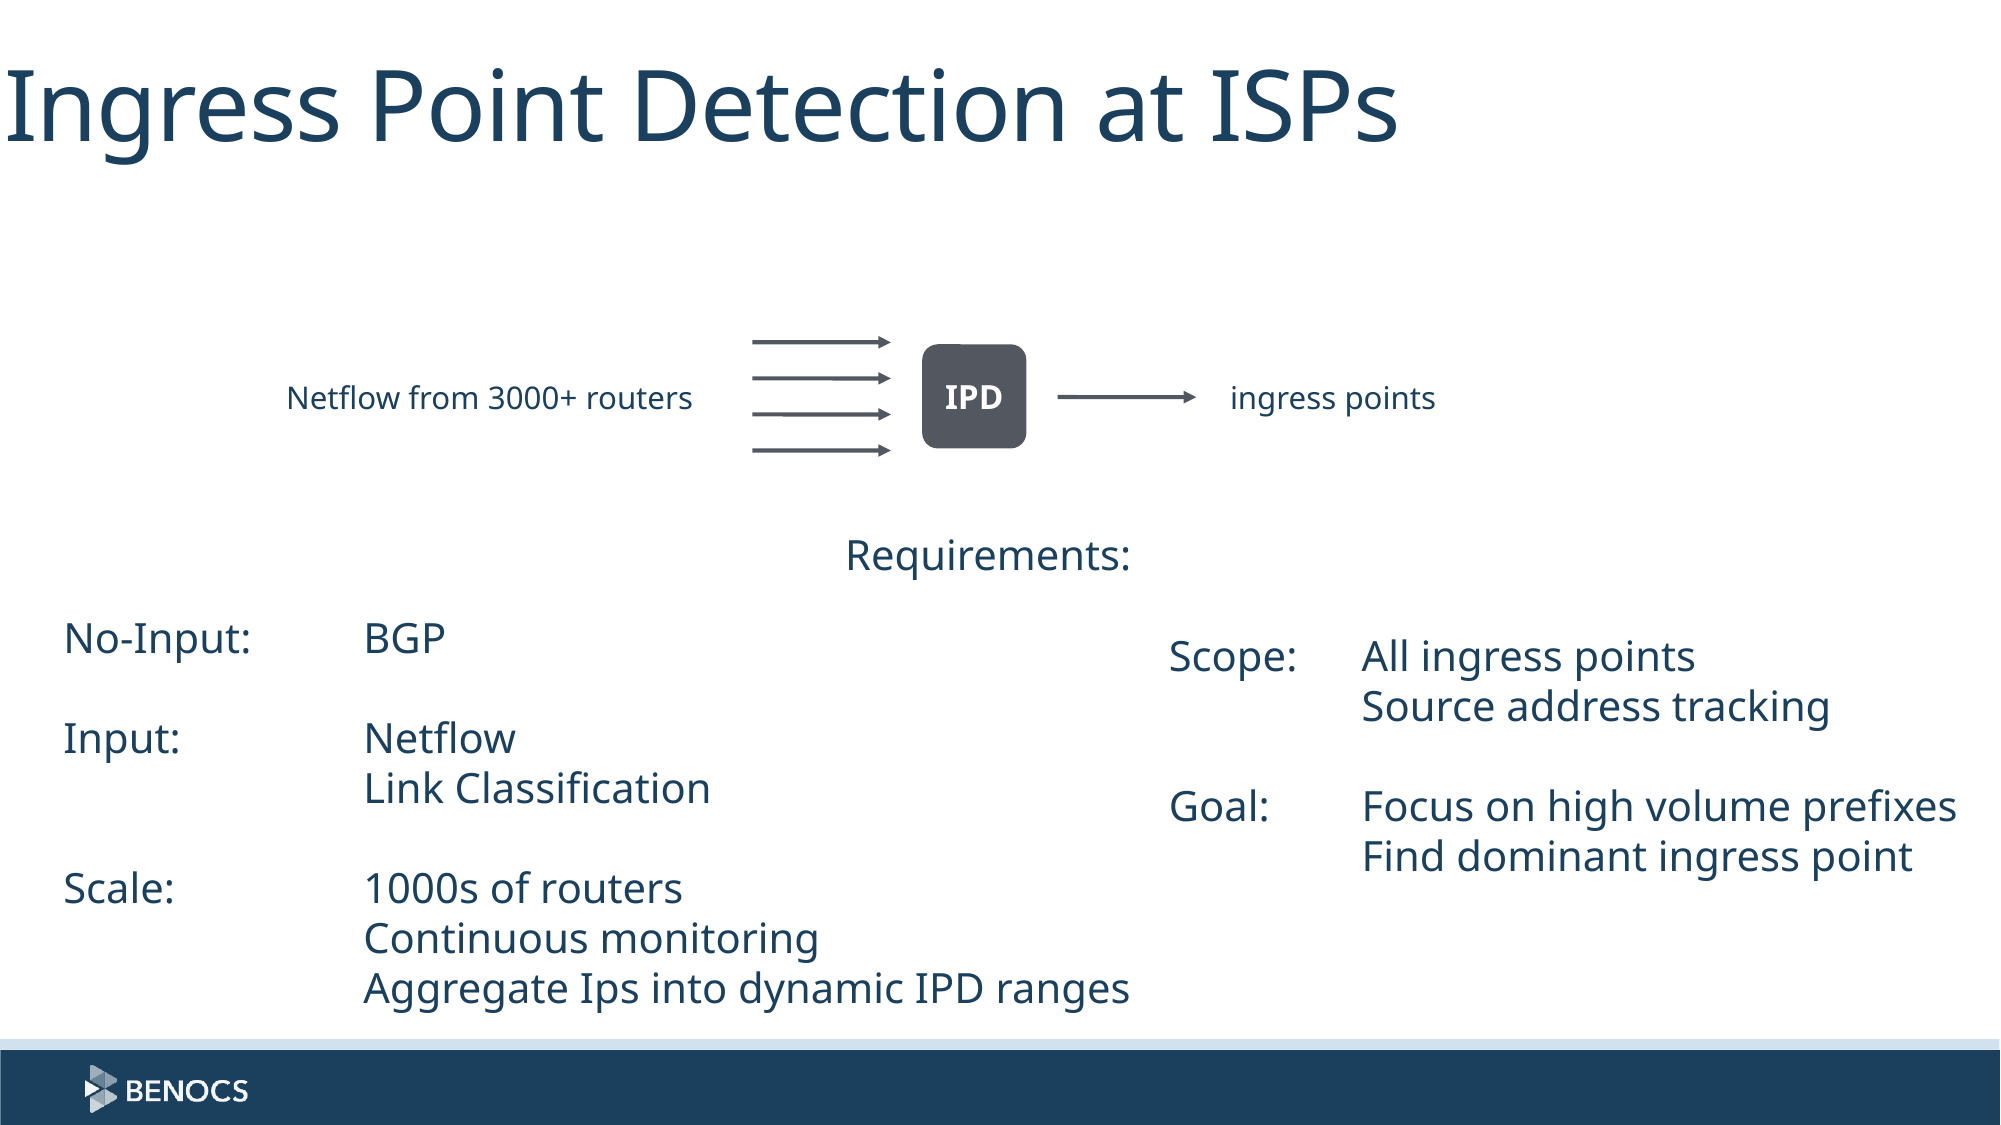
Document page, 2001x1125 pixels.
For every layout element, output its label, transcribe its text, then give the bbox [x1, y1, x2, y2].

text_box Netflow from 3000+ routers [281, 374, 699, 421]
text_box ingress points [1225, 374, 1441, 421]
text_box Requirements: [841, 524, 1136, 584]
picture [84, 1063, 248, 1114]
title Ingress Point Detection at ISPs [0, 52, 1803, 191]
text_box No-Input: BGP Input: Netflow Link Classification Scale: 1000s of routers Continuous monitoring Aggregate Ips into dynamic IPD ranges [59, 607, 1136, 1016]
text_box Scope: All ingress points Source address tracking Goal: Focus on high volume prefixes Find dominant ingress point [1164, 625, 1963, 884]
text_box IPD [922, 344, 1027, 449]
